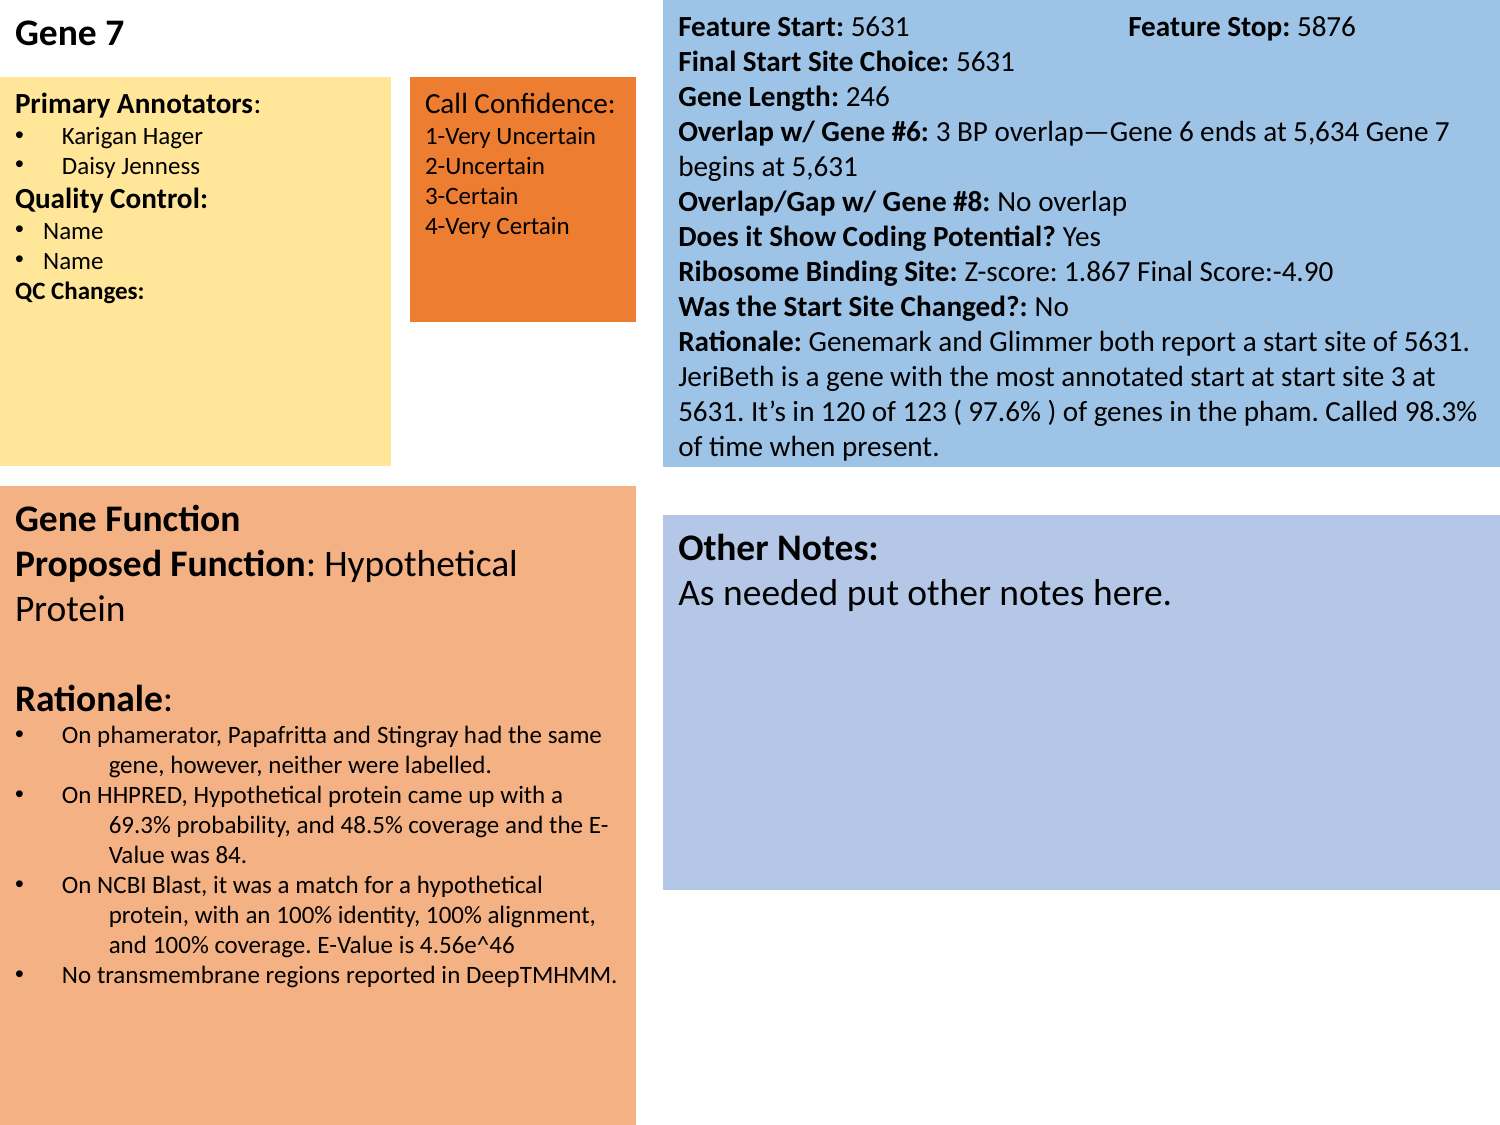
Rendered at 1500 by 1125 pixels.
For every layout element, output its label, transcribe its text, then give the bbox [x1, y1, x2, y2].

text_box Gene Function Proposed Function: Hypothetical Protein Rationale: On phamerator, Papafritta and Stingray had the same gene, however, neither were labelled. On HHPRED, Hypothetical protein came up with a 69.3% probability, and 48.5% coverage and the E-Value was 84. On NCBI Blast, it was a match for a hypothetical protein, with an 100% identity, 100% alignment, and 100% coverage. E-Value is 4.56e^46 No transmembrane regions reported in DeepTMHMM. [0, 486, 636, 1125]
text_box Feature Start: 5631 Feature Stop: 5876 Final Start Site Choice: 5631 Gene Length: 246 Overlap w/ Gene #6: 3 BP overlap—Gene 6 ends at 5,634 Gene 7 begins at 5,631 Overlap/Gap w/ Gene #8: No overlap Does it Show Coding Potential? Yes Ribosome Binding Site: Z-score: 1.867 Final Score:-4.90 Was the Start Site Changed?: No Rationale: Genemark and Glimmer both report a start site of 5631. JeriBeth is a gene with the most annotated start at start site 3 at 5631. It’s in 120 of 123 ( 97.6% ) of genes in the pham. Called 98.3% of time when present. [663, 0, 1500, 467]
text_box Primary Annotators: Karigan Hager Daisy Jenness Quality Control: Name Name QC Changes: [0, 77, 391, 466]
text_box Other Notes: As needed put other notes here. [663, 515, 1500, 890]
text_box Call Confidence: 1-Very Uncertain 2-Uncertain 3-Certain 4-Very Certain [410, 77, 636, 322]
text_box Gene 7 [0, 0, 141, 61]
